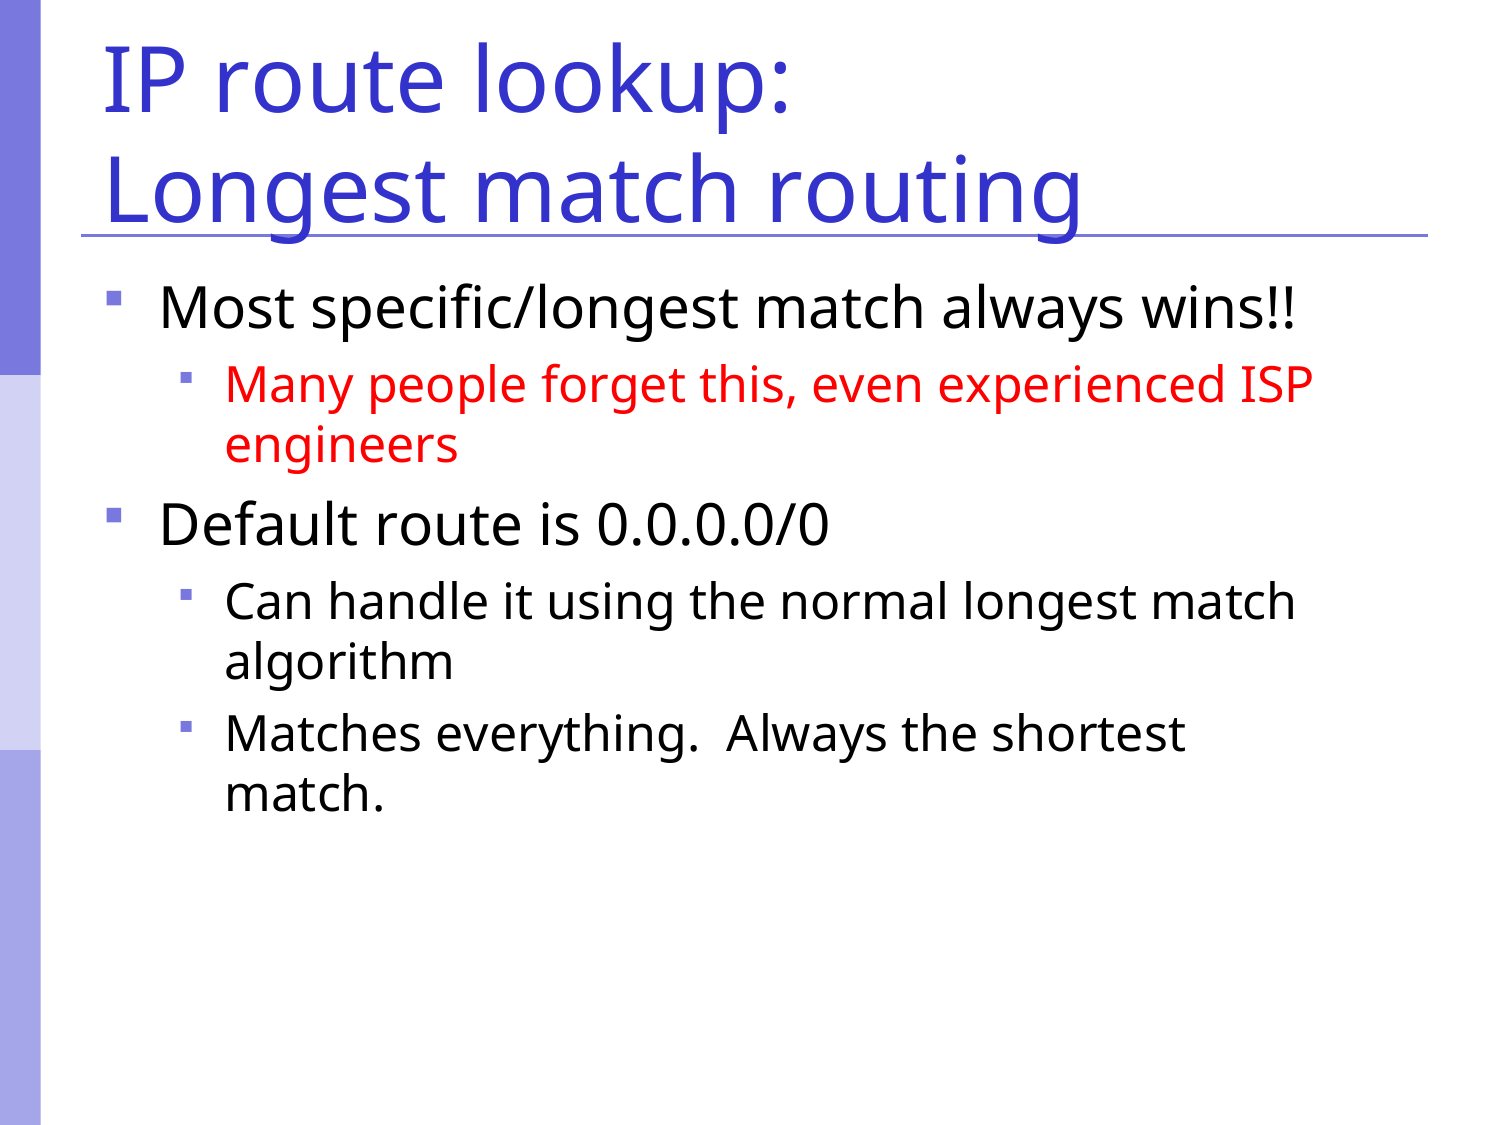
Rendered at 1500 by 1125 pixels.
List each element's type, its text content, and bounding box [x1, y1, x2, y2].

list Most specific/longest match always wins!! Many people forget this, even experienced ISP engineers Default route is 0.0.0.0/0 Can handle it using the normal longest match algorithm Matches everything. Always the shortest match. [87, 262, 1363, 1026]
title IP route lookup: Longest match routing [87, 13, 1363, 249]
